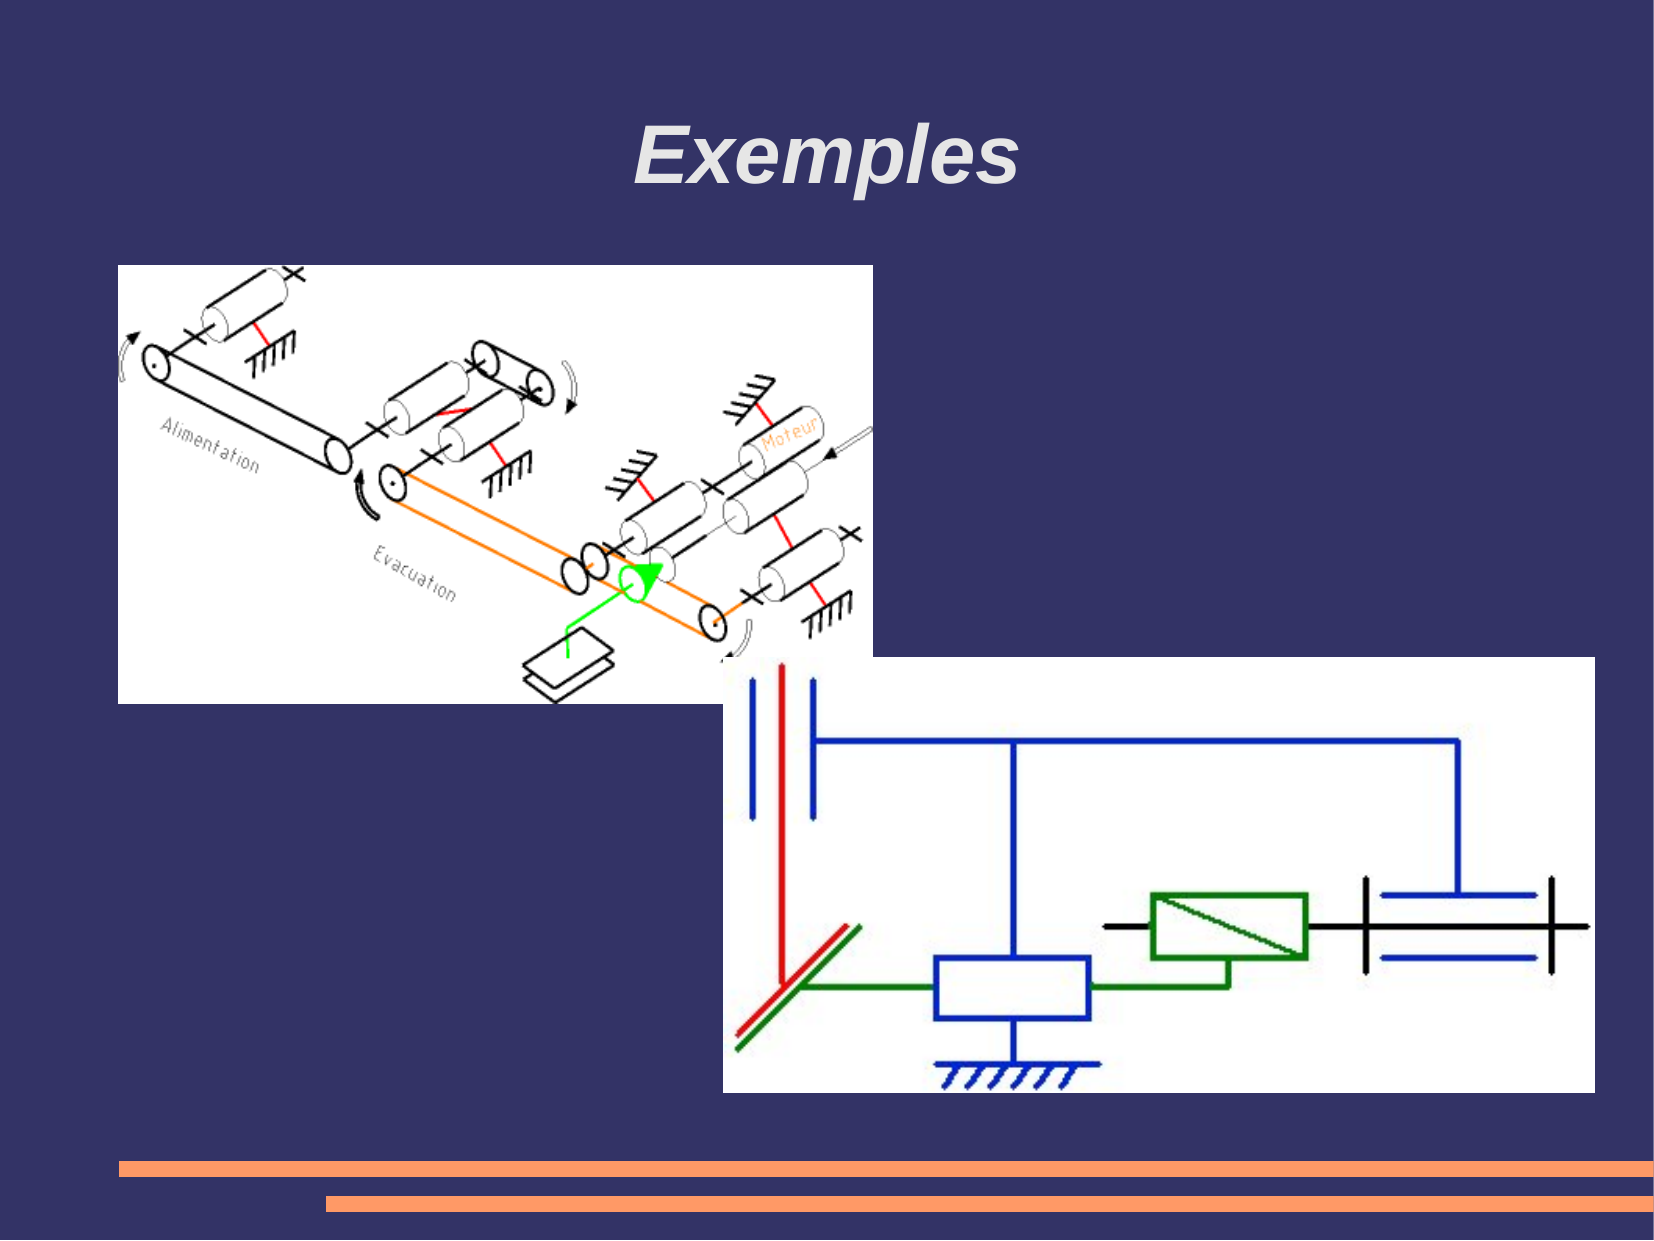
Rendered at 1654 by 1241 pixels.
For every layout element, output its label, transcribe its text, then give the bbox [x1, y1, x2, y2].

picture [118, 265, 1595, 1093]
title Exemples [121, 46, 1534, 254]
